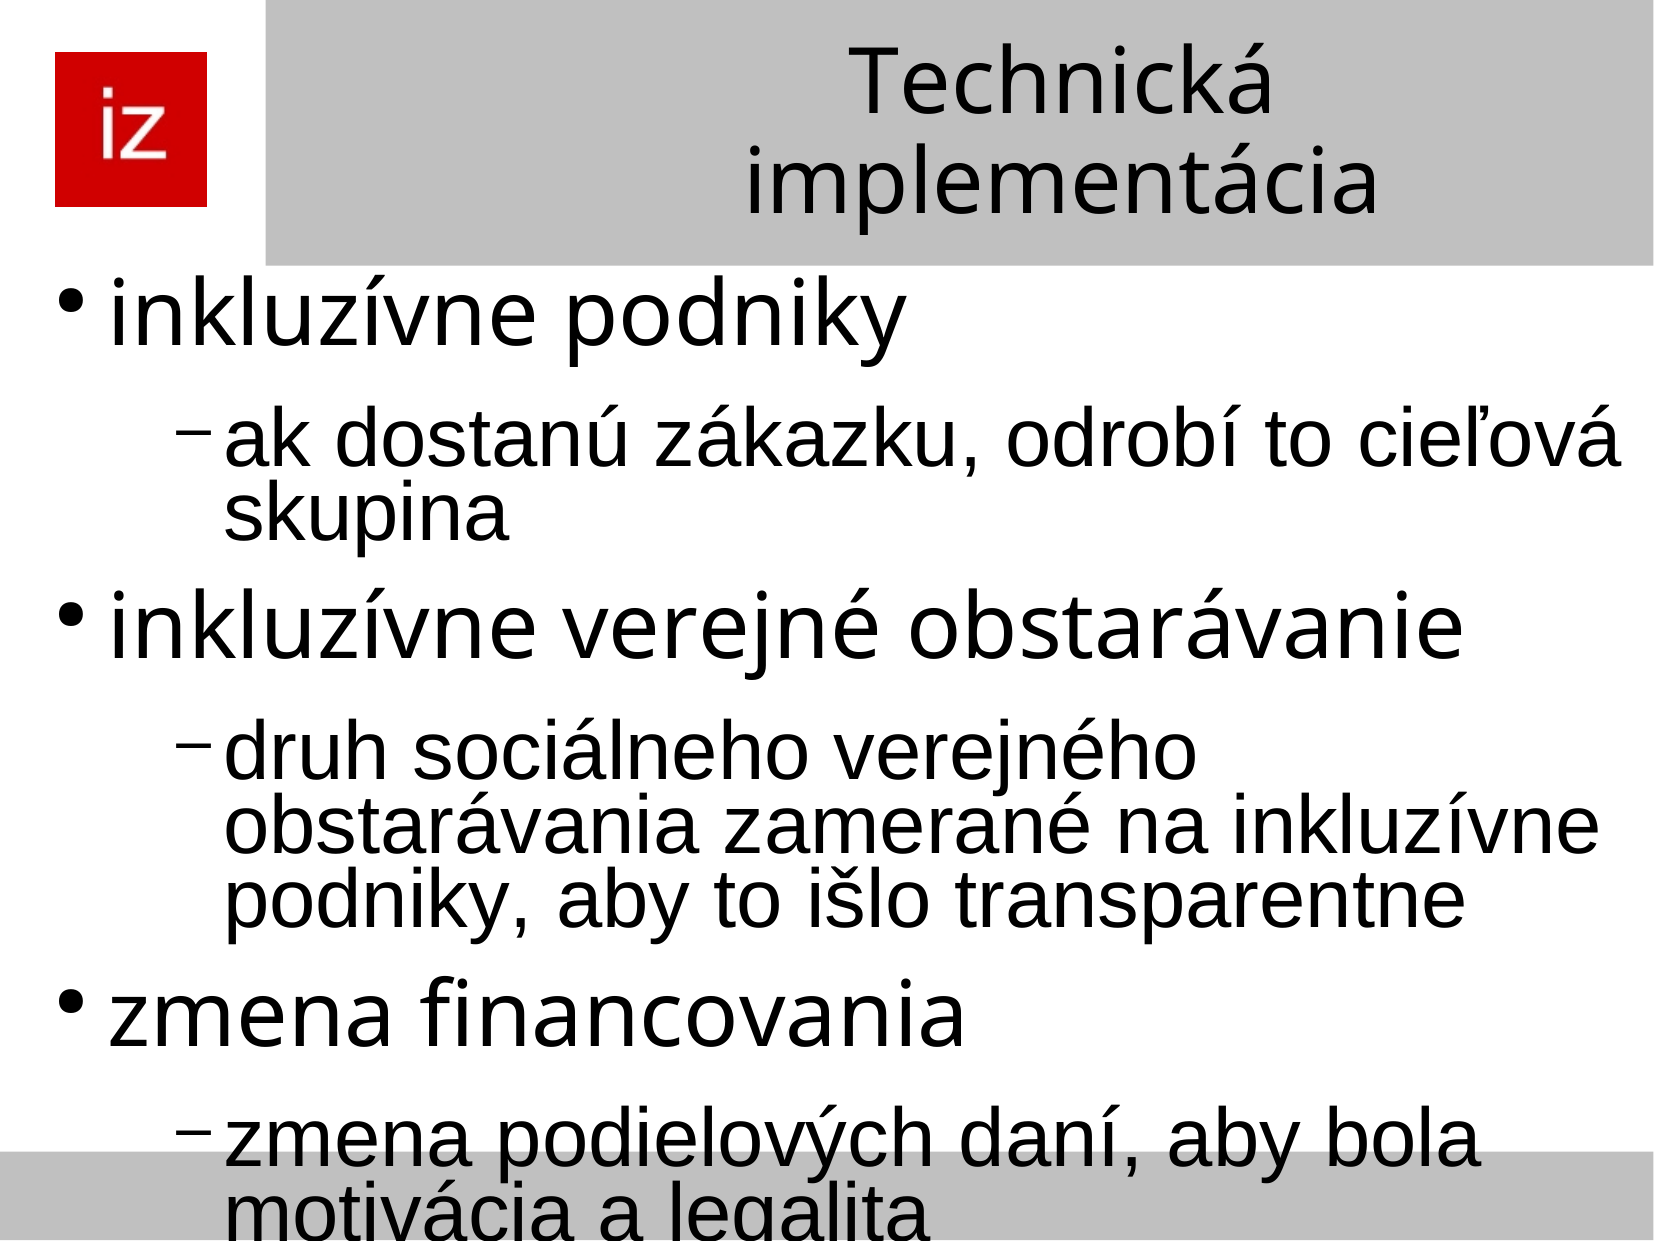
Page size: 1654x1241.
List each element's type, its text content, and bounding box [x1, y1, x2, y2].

list inkluzívne podniky ak dostanú zákazku, odrobí to cieľová skupina inkluzívne verejné obstarávanie druh sociálneho verejného obstarávania zamerané na inkluzívne podniky, aby to išlo transparentne zmena financovania zmena podielových daní, aby bola motivácia a legalita [0, 265, 1654, 1241]
picture [55, 52, 207, 207]
title Technická implementácia [561, 29, 1565, 237]
